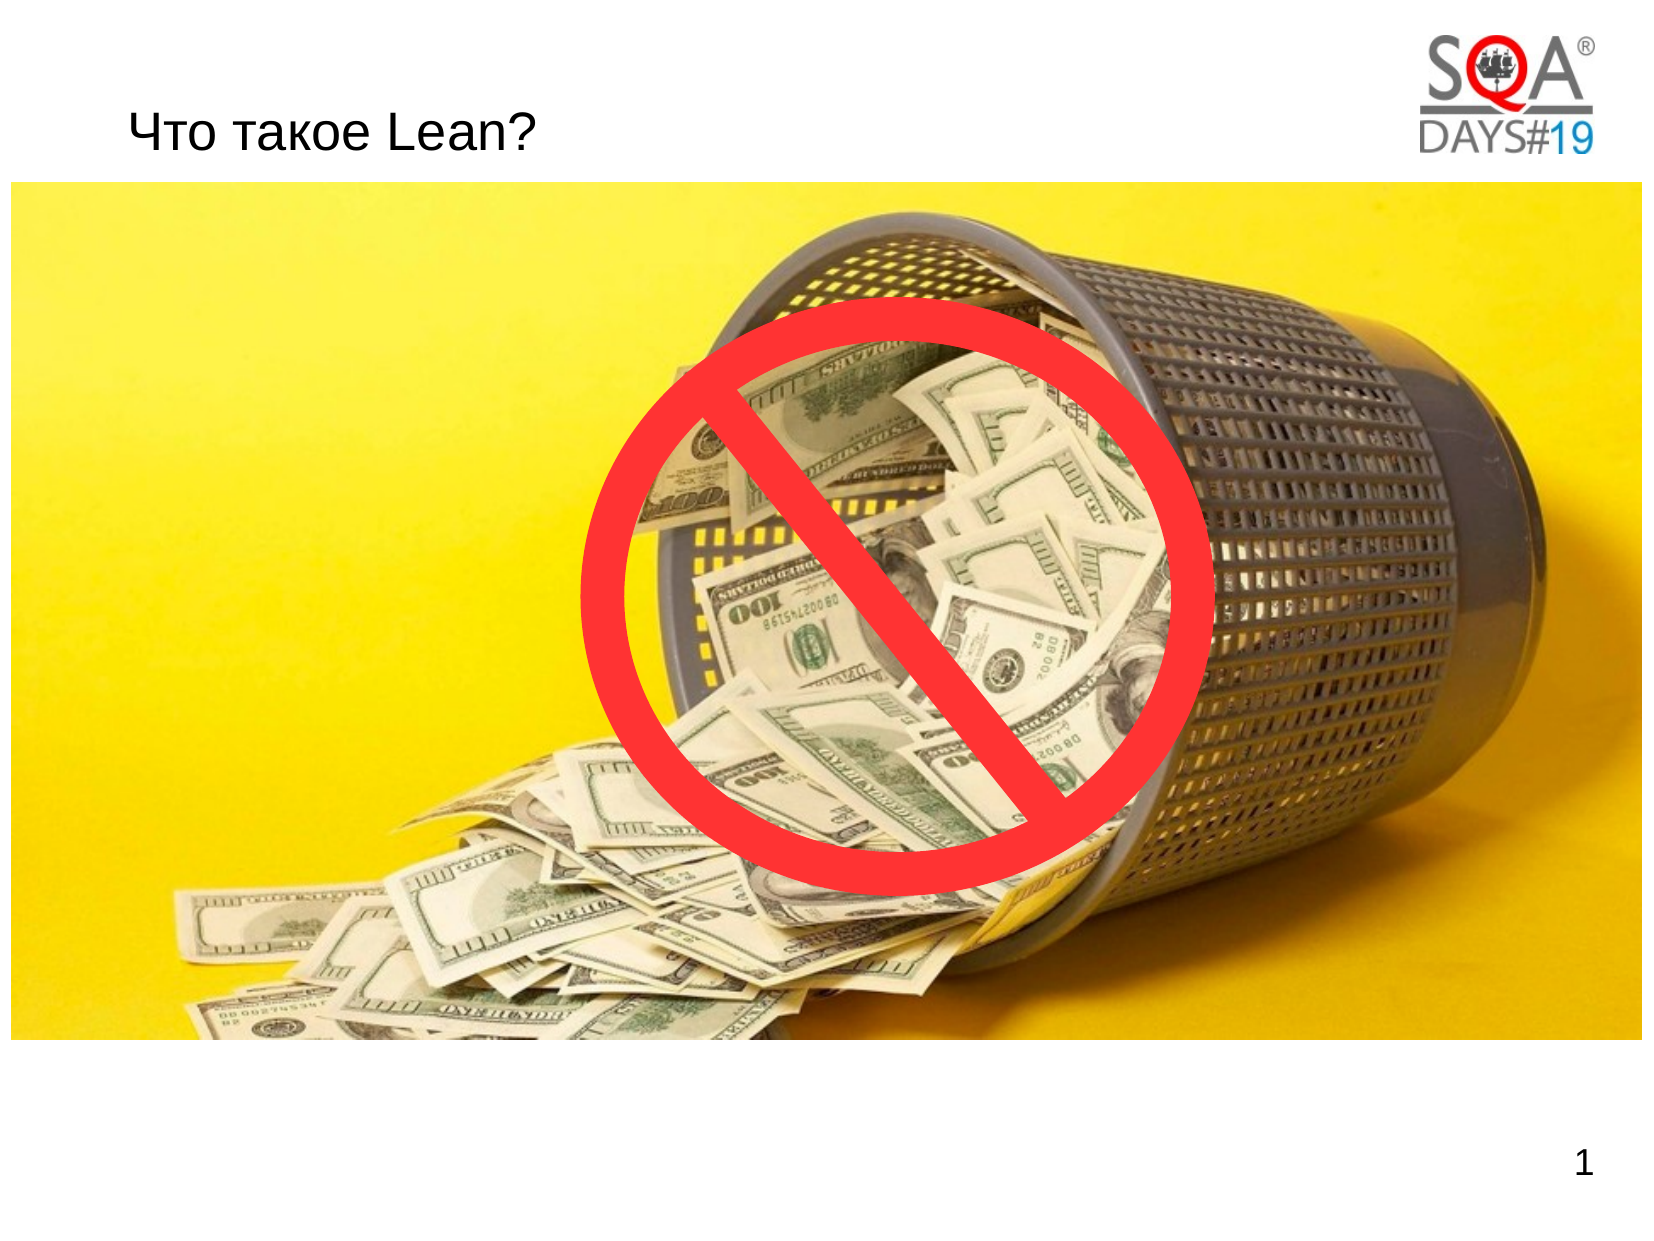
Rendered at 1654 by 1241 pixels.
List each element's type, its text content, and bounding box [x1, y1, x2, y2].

text_box 1 [1559, 1133, 1607, 1191]
picture [11, 182, 1642, 1040]
picture [1420, 35, 1595, 154]
text_box Что такое Lean? [112, 94, 554, 170]
